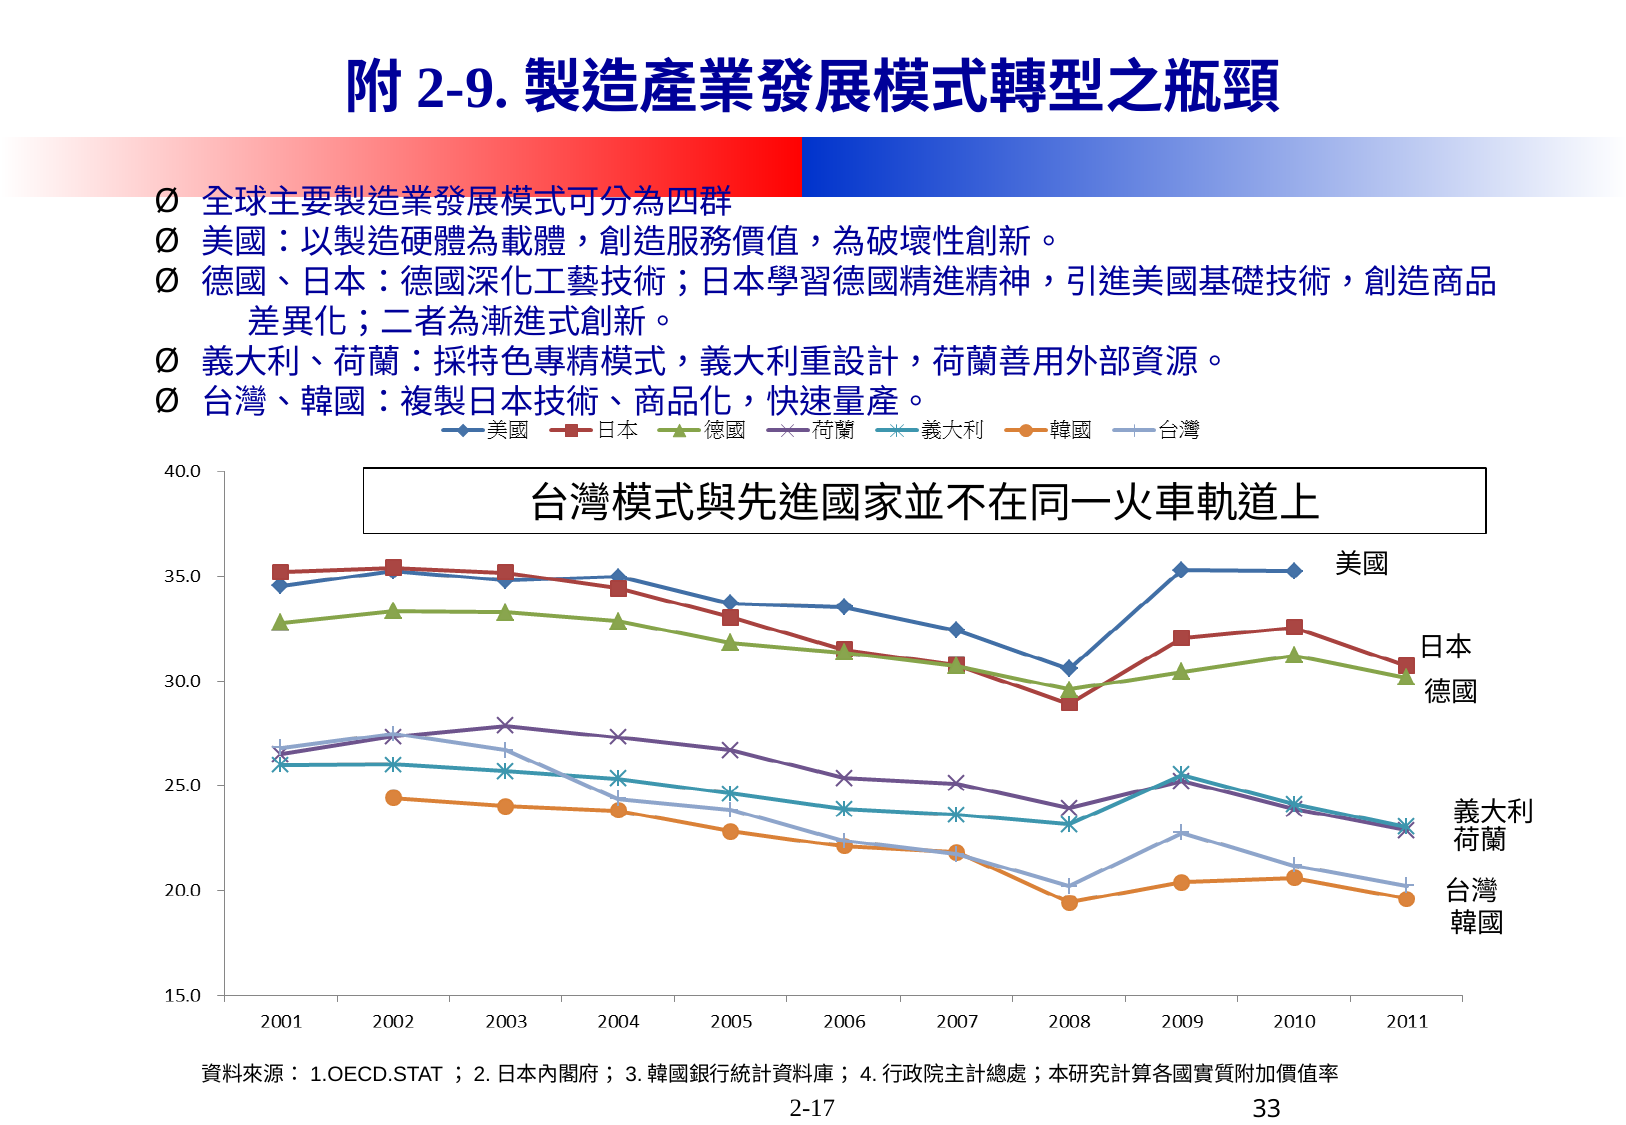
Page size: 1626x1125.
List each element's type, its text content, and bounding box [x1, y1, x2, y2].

text_box 日本 [1403, 621, 1534, 673]
text_box [0, 137, 1625, 173]
text_box 義大利 [1438, 786, 1569, 815]
text_box 資料來源：1.OECD.STAT；2.日本內閣府；3.韓國銀行統計資料庫；4.行政院主計總處；本研究計算各國實質附加價值率 [186, 1053, 1427, 1093]
text_box 33 [1237, 1085, 1617, 1125]
text_box 荷蘭 [1438, 815, 1569, 866]
text_box 德國 [1409, 667, 1540, 718]
text_box 韓國 [1435, 897, 1566, 949]
text_box 全球主要製造業發展模式可分為四群 美國：以製造硬體為載體，創造服務價值，為破壞性創新。 德國、日本：德國深化工藝技術；日本學習德國精進精神，引進美國基礎技術，創造商品差異化；二者為漸進式創新。 義大利、荷蘭：採特色專精模式，義大利重設計，荷蘭善用外部資源。 台灣、韓國：複製日本技術、商品化，快速量產。 [139, 173, 1533, 427]
text_box 2-17 [712, 1084, 913, 1125]
text_box 美國 [1320, 538, 1451, 590]
chart [142, 427, 1495, 1054]
title 附2-9.製造產業發展模式轉型之瓶頸 [81, 19, 1544, 137]
text_box 台灣模式與先進國家並不在同一火車軌道上 [363, 468, 1486, 534]
text_box 台灣 [1429, 865, 1560, 917]
